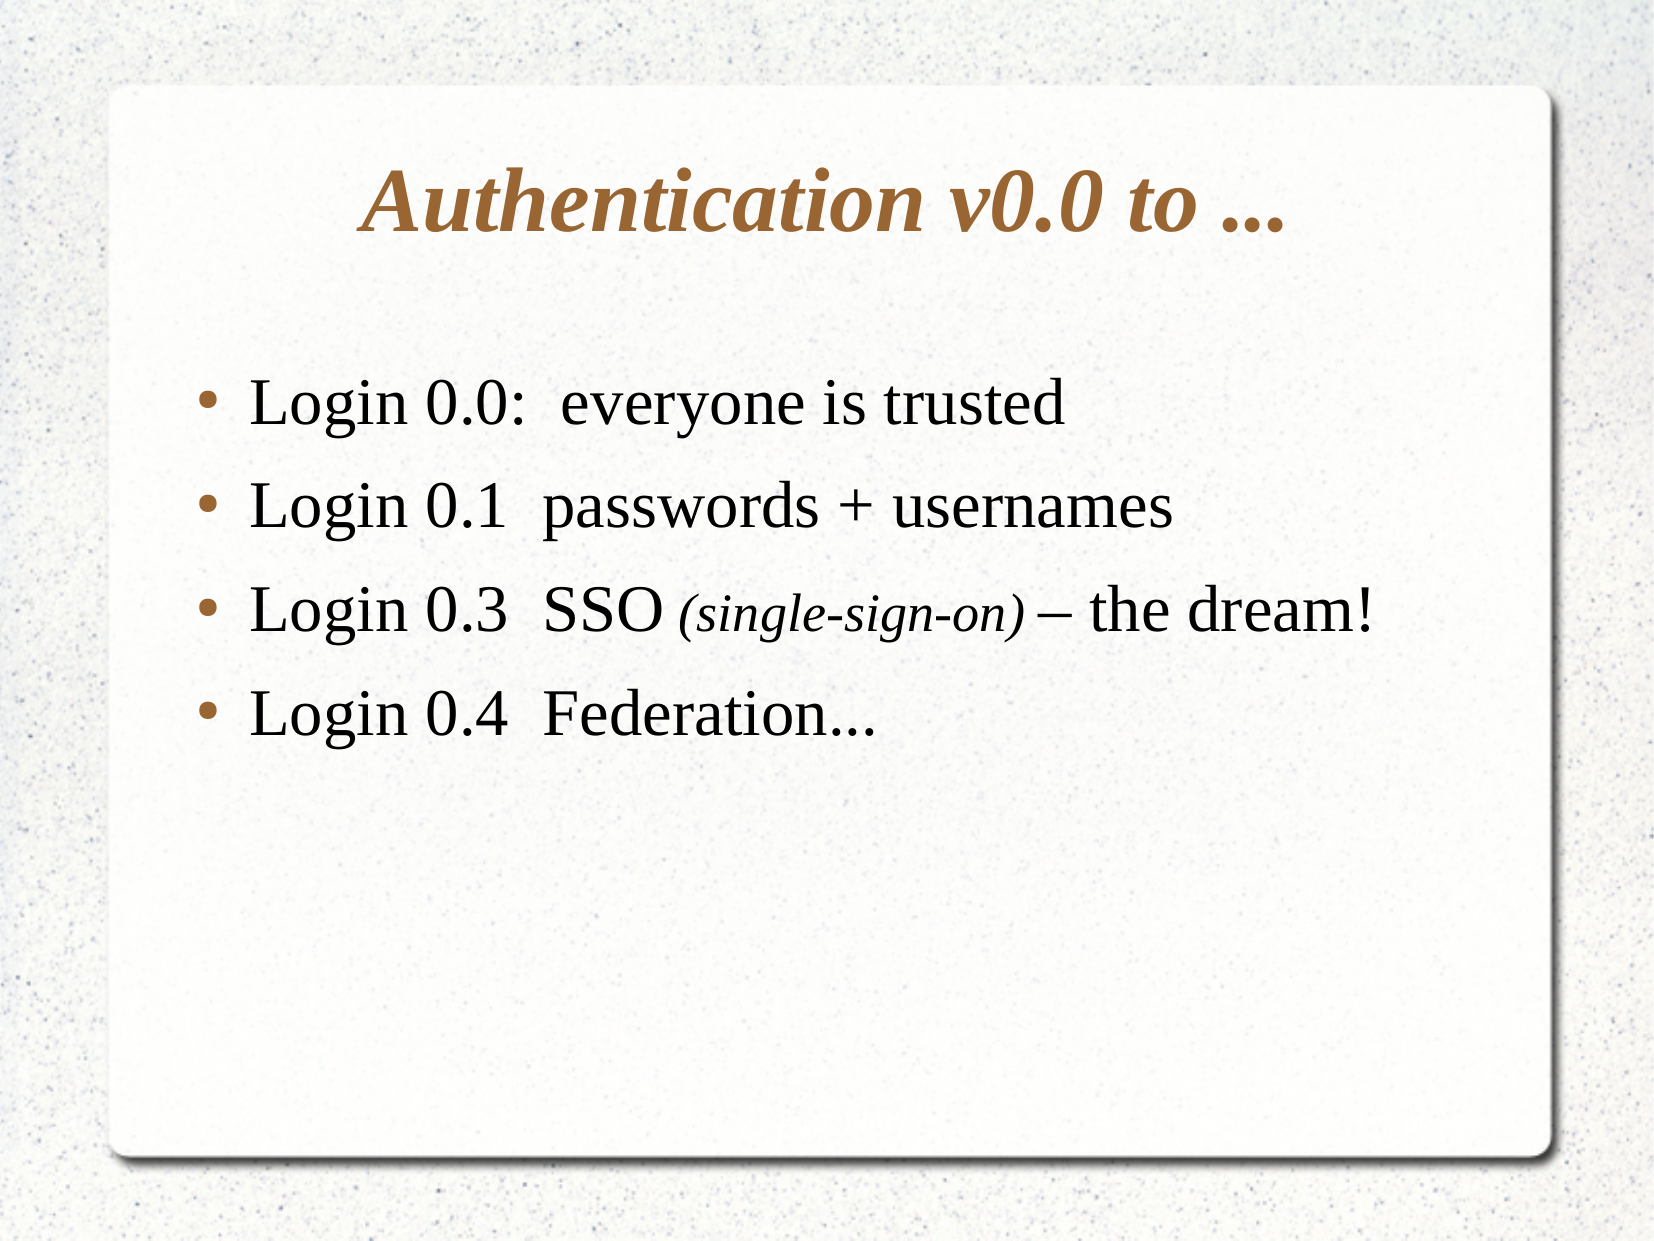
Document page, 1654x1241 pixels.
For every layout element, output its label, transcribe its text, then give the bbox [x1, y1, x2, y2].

list Login 0.0: everyone is trusted Login 0.1 passwords + usernames Login 0.3 SSO (single-sign-on) – the dream! Login 0.4 Federation... [178, 364, 1570, 1147]
title Authentication v0.0 to ... [118, 96, 1536, 304]
picture [0, 0, 1654, 1241]
